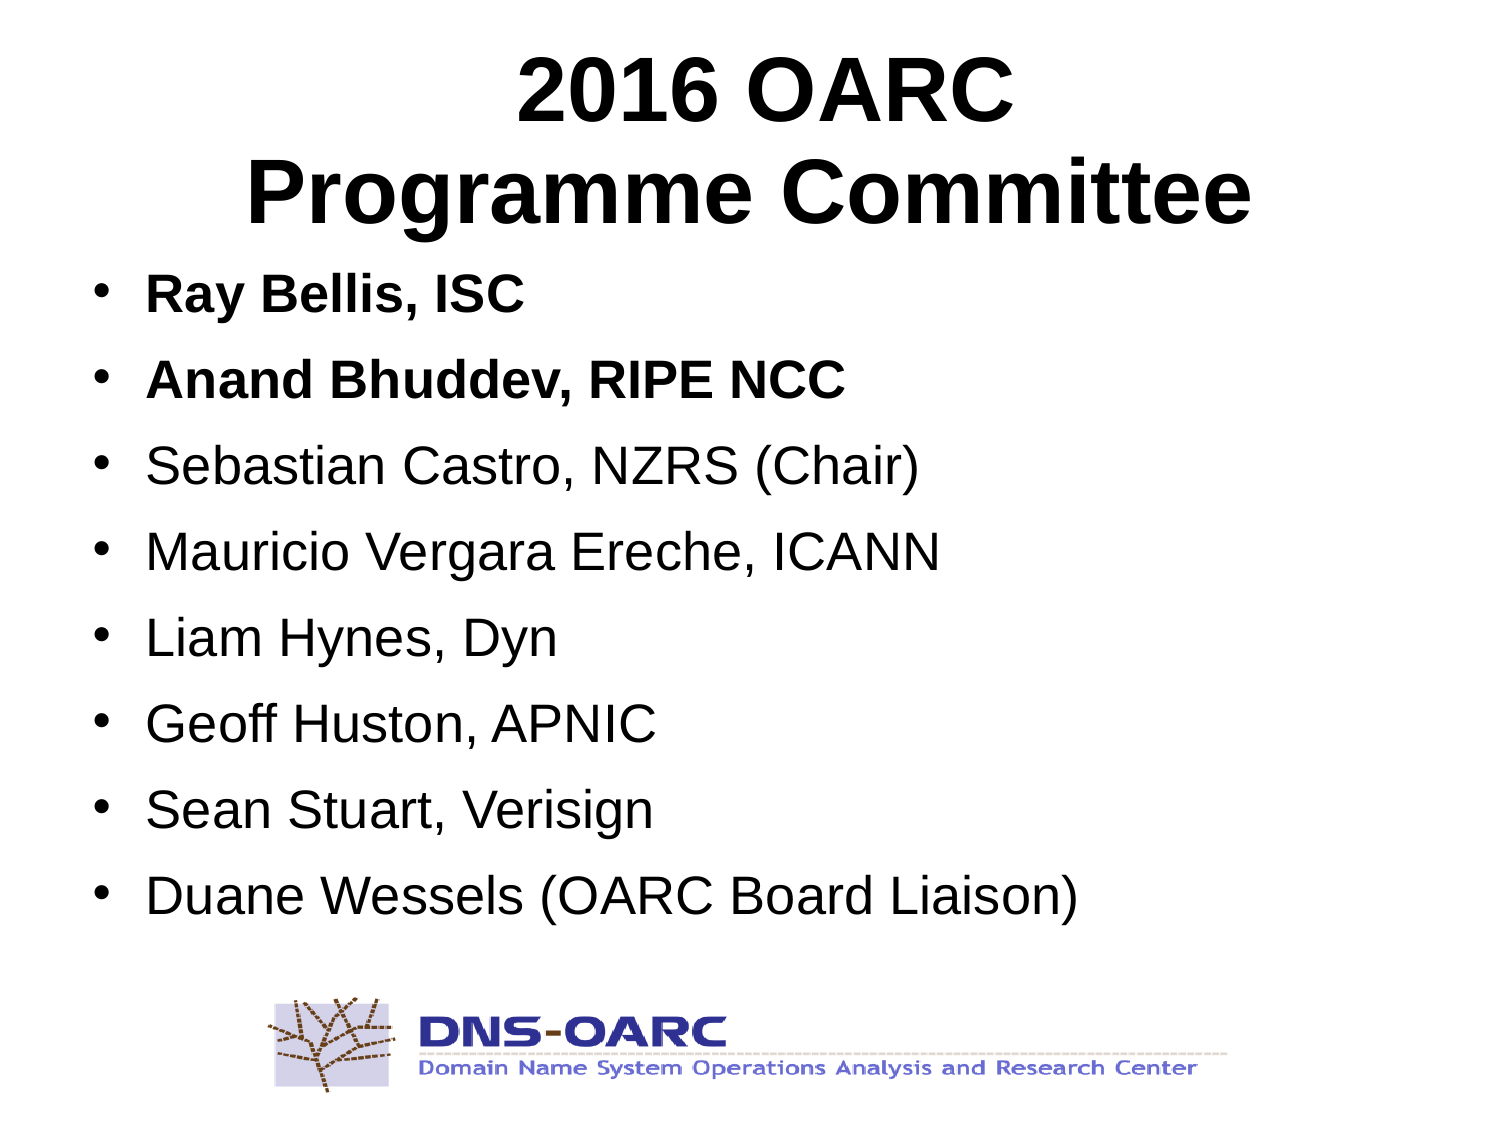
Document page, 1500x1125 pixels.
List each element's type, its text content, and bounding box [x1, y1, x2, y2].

title 2016 OARC Programme Committee [75, 33, 1426, 245]
picture [214, 991, 1259, 1099]
list Ray Bellis, ISC Anand Bhuddev, RIPE NCC Sebastian Castro, NZRS (Chair) Mauricio Vergara Ereche, ICANN Liam Hynes, Dyn Geoff Huston, APNIC Sean Stuart, Verisign Duane Wessels (OARC Board Liaison) [75, 263, 1426, 959]
